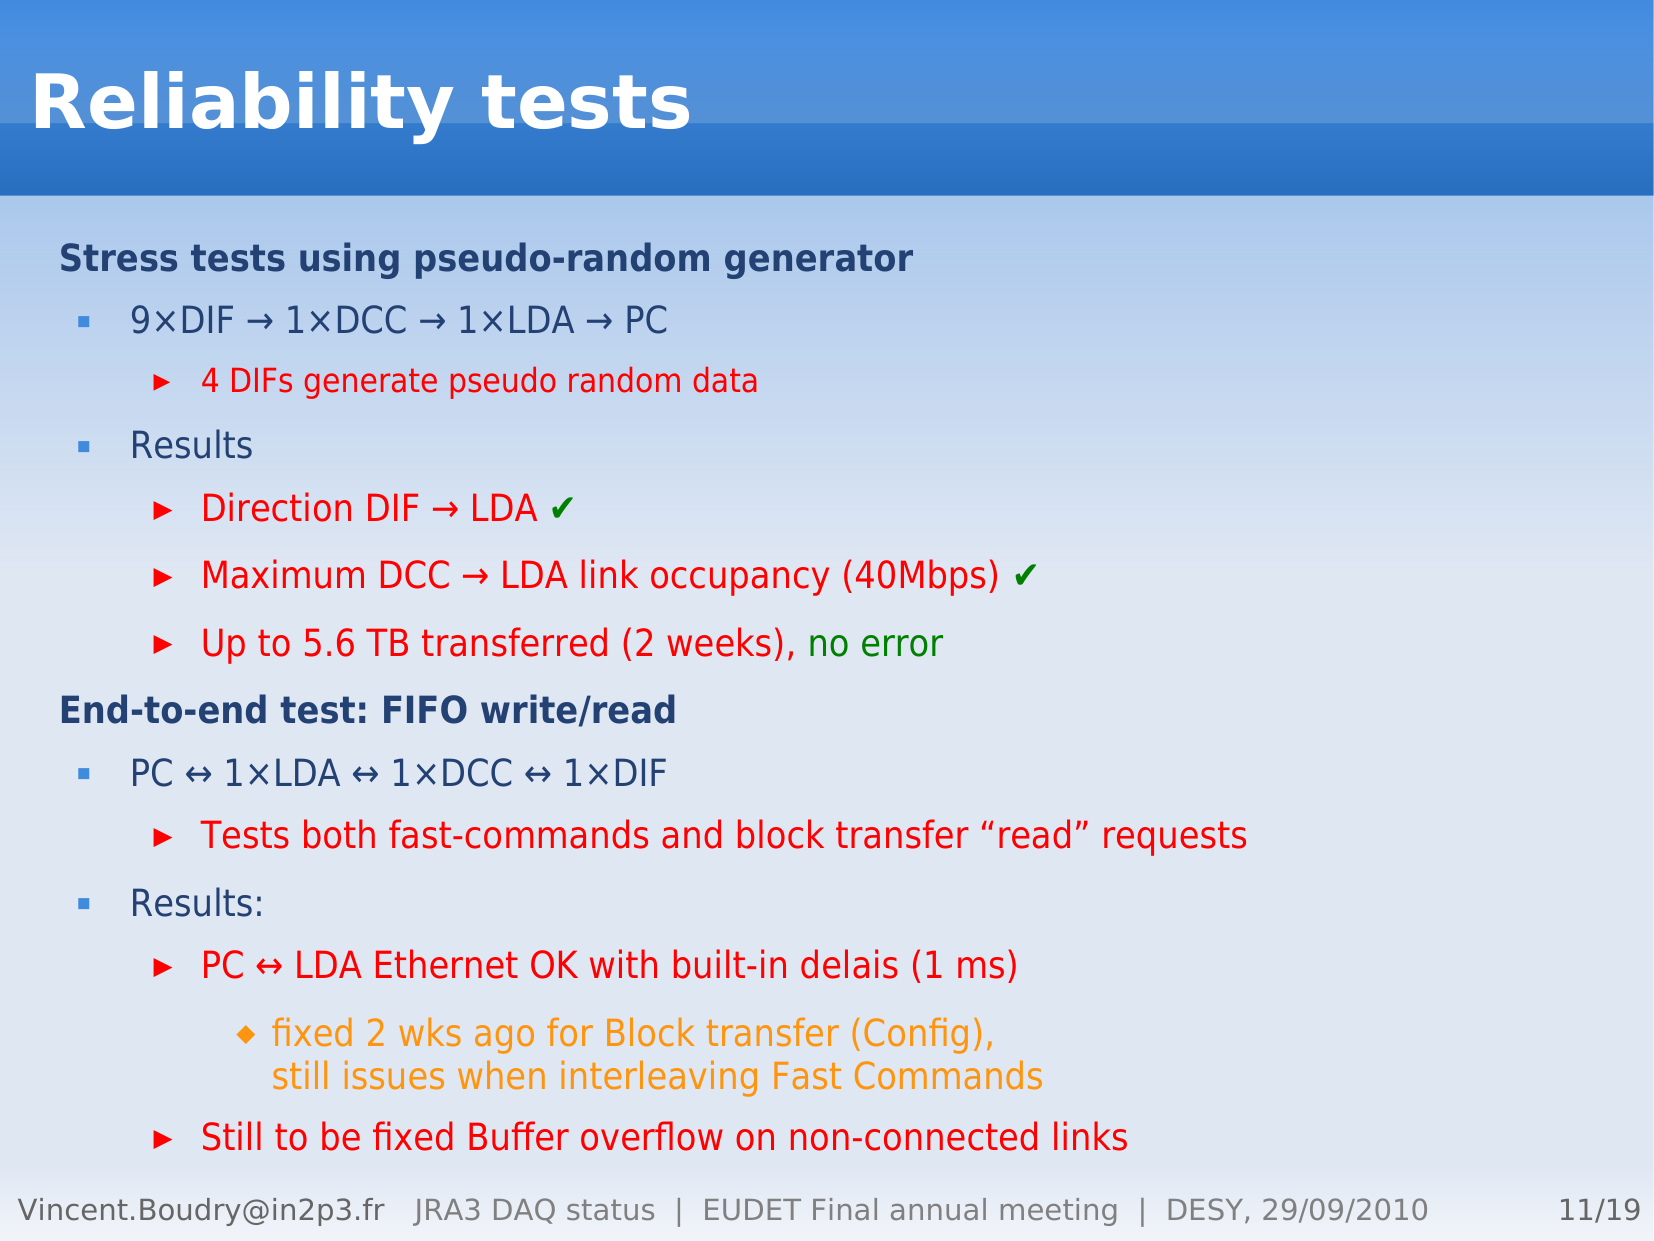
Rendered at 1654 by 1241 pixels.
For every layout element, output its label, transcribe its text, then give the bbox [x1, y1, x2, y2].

picture [0, 0, 1654, 1241]
list Stress tests using pseudo-random generator 9×DIF → 1×DCC → 1×LDA → PC 4 DIFs generate pseudo random data Results Direction DIF → LDA ✔ Maximum DCC → LDA link occupancy (40Mbps) ✔ Up to 5.6 TB transferred (2 weeks), no error End-to-end test: FIFO write/read PC ↔ 1×LDA ↔ 1×DCC ↔ 1×DIF Tests both fast-commands and block transfer “read” requests Results: PC ↔ LDA Ethernet OK with built-in delais (1 ms) fixed 2 wks ago for Block transfer (Config), still issues when interleaving Fast Commands Still to be fixed Buffer overflow on non-connected links [59, 236, 1595, 1161]
title Reliability tests [29, 0, 1654, 207]
